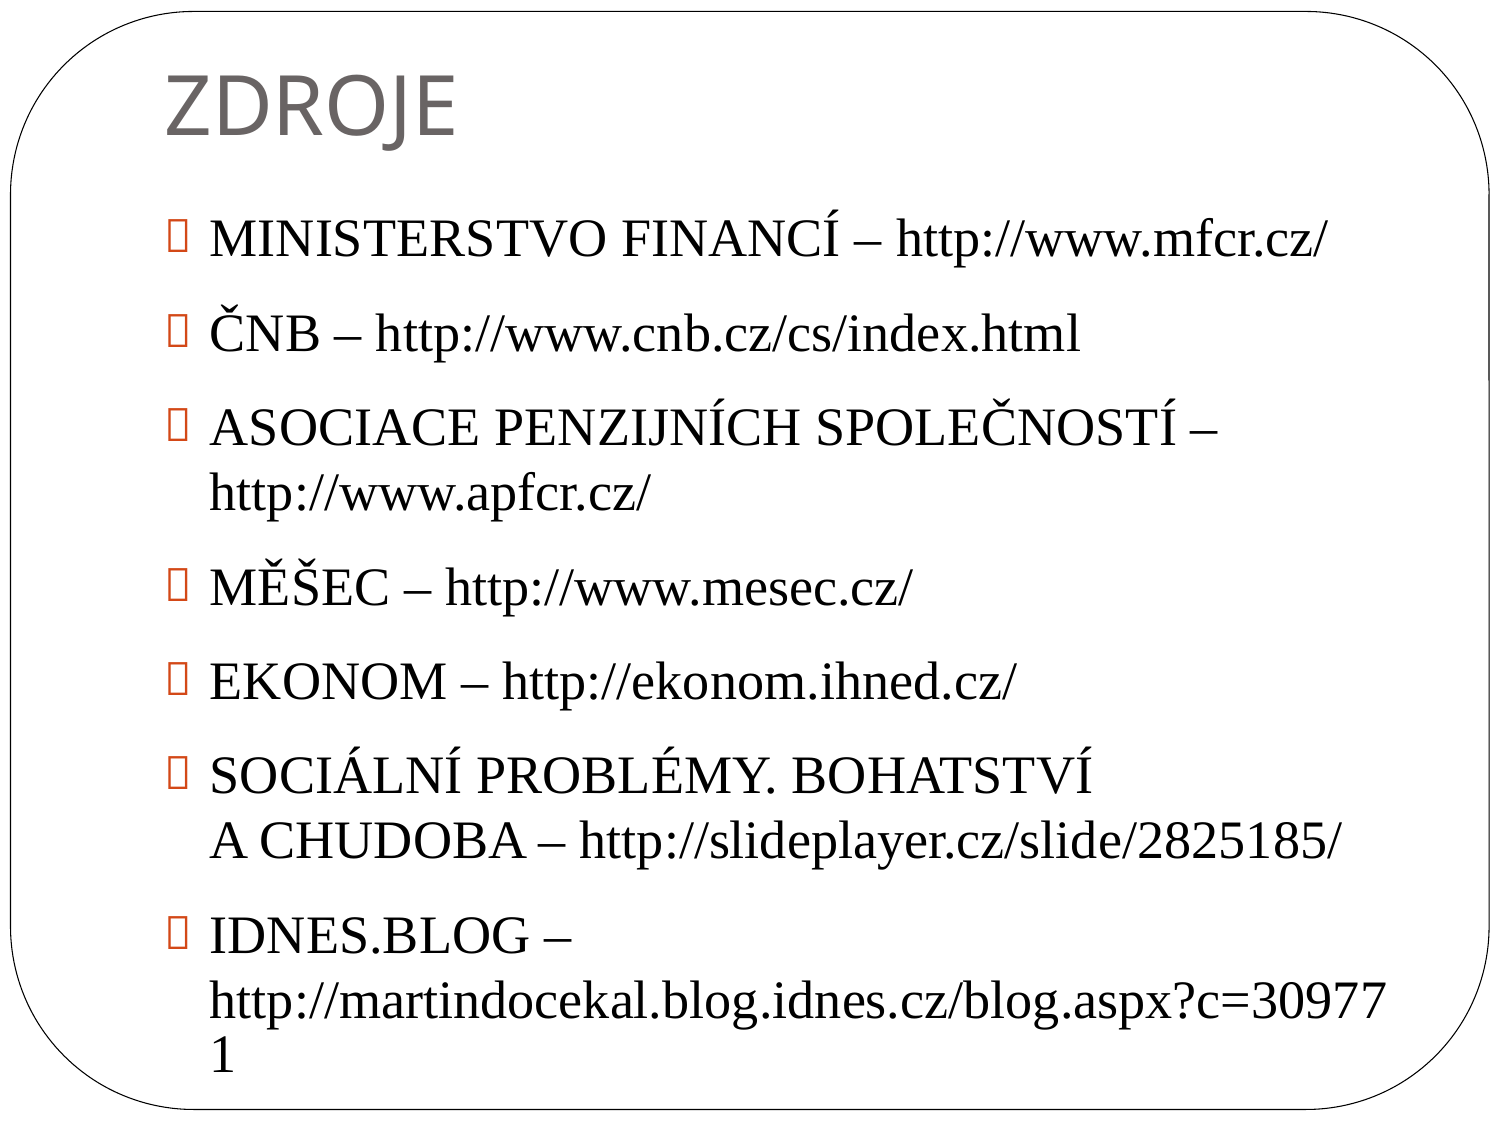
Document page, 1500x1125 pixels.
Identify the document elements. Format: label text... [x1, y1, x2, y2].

title ZDROJE [150, 45, 1425, 194]
list MINISTERSTVO FINANCÍ – http://www.mfcr.cz/ ČNB – http://www.cnb.cz/cs/index.html ASOCIACE PENZIJNÍCH SPOLEČNOSTÍ – http://www.apfcr.cz/ MĚŠEC – http://www.mesec.cz/ EKONOM – http://ekonom.ihned.cz/ SOCIÁLNÍ PROBLÉMY. BOHATSTVÍ A CHUDOBA – http://slideplayer.cz/slide/2825185/ IDNES.BLOG – http://martindocekal.blog.idnes.cz/blog.aspx?c=309771 [150, 194, 1425, 945]
